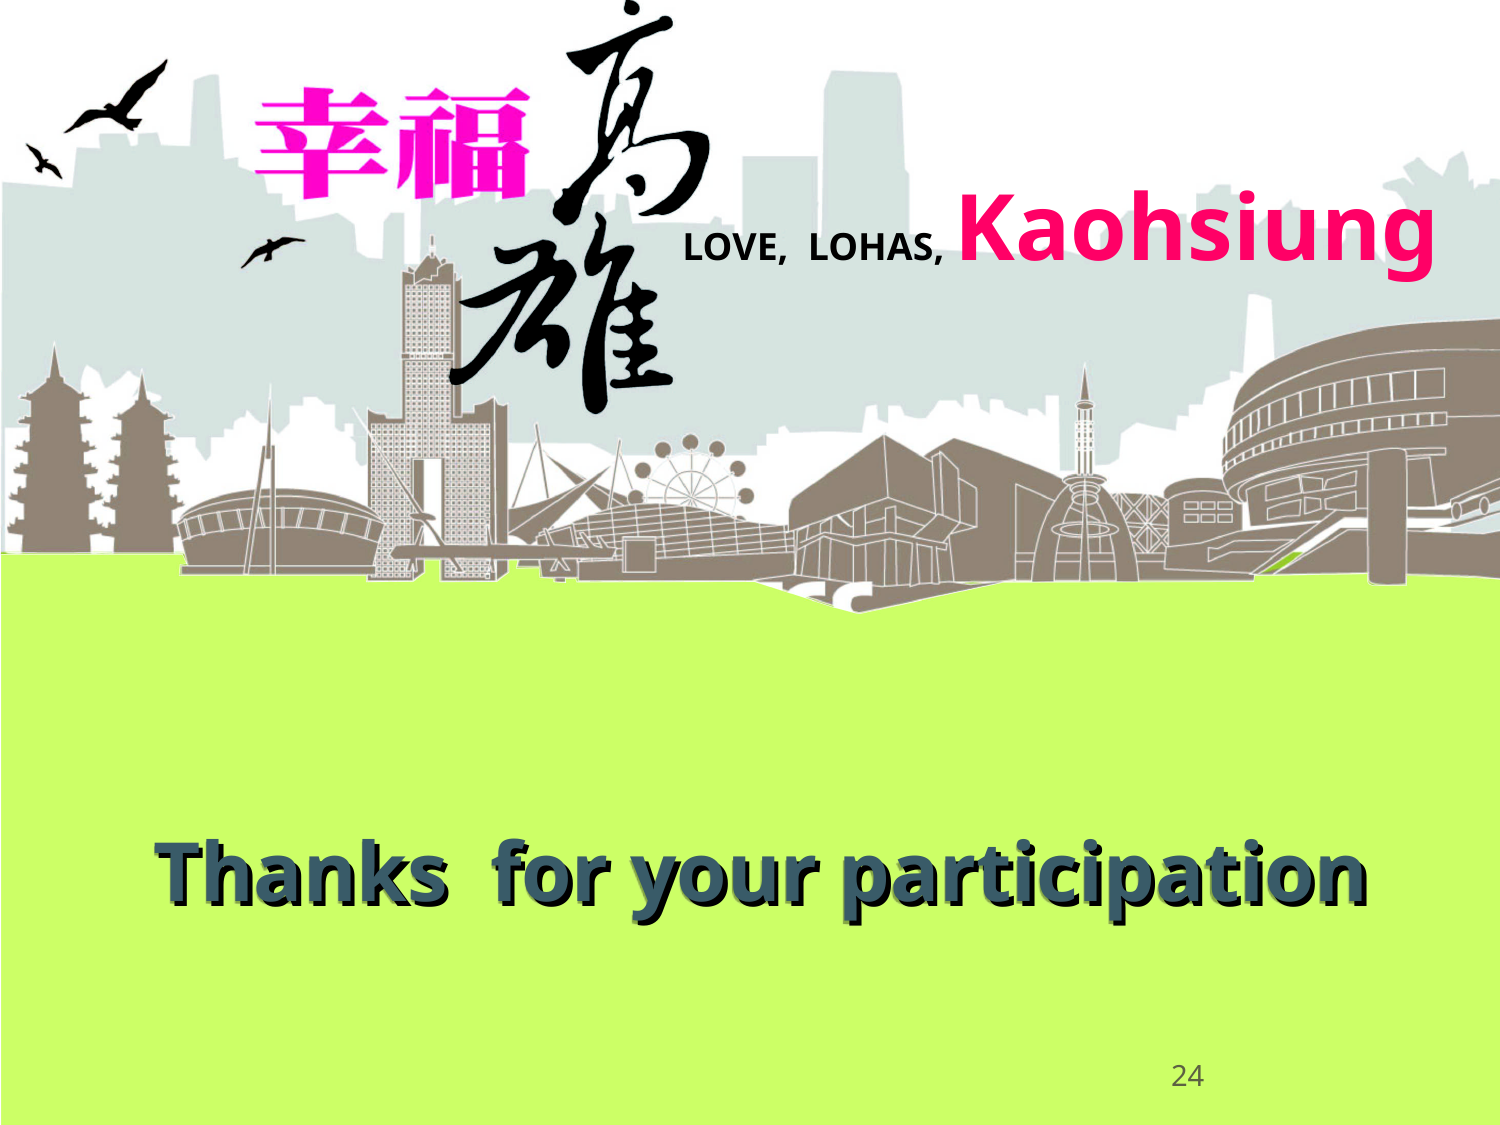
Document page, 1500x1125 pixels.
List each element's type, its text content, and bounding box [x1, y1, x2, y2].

title Thanks for your participation [256, 856, 301, 906]
title Thanks for your participation [362, 839, 409, 906]
title Thanks for your participation [843, 856, 937, 926]
title Thanks for your participation [206, 839, 252, 906]
title Thanks for your participation [1109, 856, 1154, 926]
title Thanks for your participation [1244, 840, 1262, 906]
title Thanks for your participation [1039, 856, 1079, 906]
title Thanks for your participation [1157, 856, 1202, 906]
title Thanks for your participation [785, 856, 820, 906]
title Thanks for your participation [1267, 856, 1314, 906]
title Thanks for your participation [732, 857, 778, 906]
title Thanks for your participation [411, 856, 448, 906]
text_box 24 [1156, 1046, 1500, 1107]
title Thanks for your participation [630, 857, 680, 926]
title Thanks for your participation [1320, 856, 1366, 906]
title Thanks for your participation [1083, 840, 1101, 906]
title Thanks for your participation [154, 843, 202, 906]
title Thanks for your participation [492, 839, 572, 906]
title Thanks for your participation [309, 856, 354, 906]
title Thanks for your participation [578, 856, 611, 906]
title Thanks for your participation [1016, 840, 1034, 906]
title Thanks for your participation [1204, 847, 1240, 906]
title Thanks for your participation [945, 847, 1013, 906]
title Thanks for your participation [679, 856, 727, 906]
